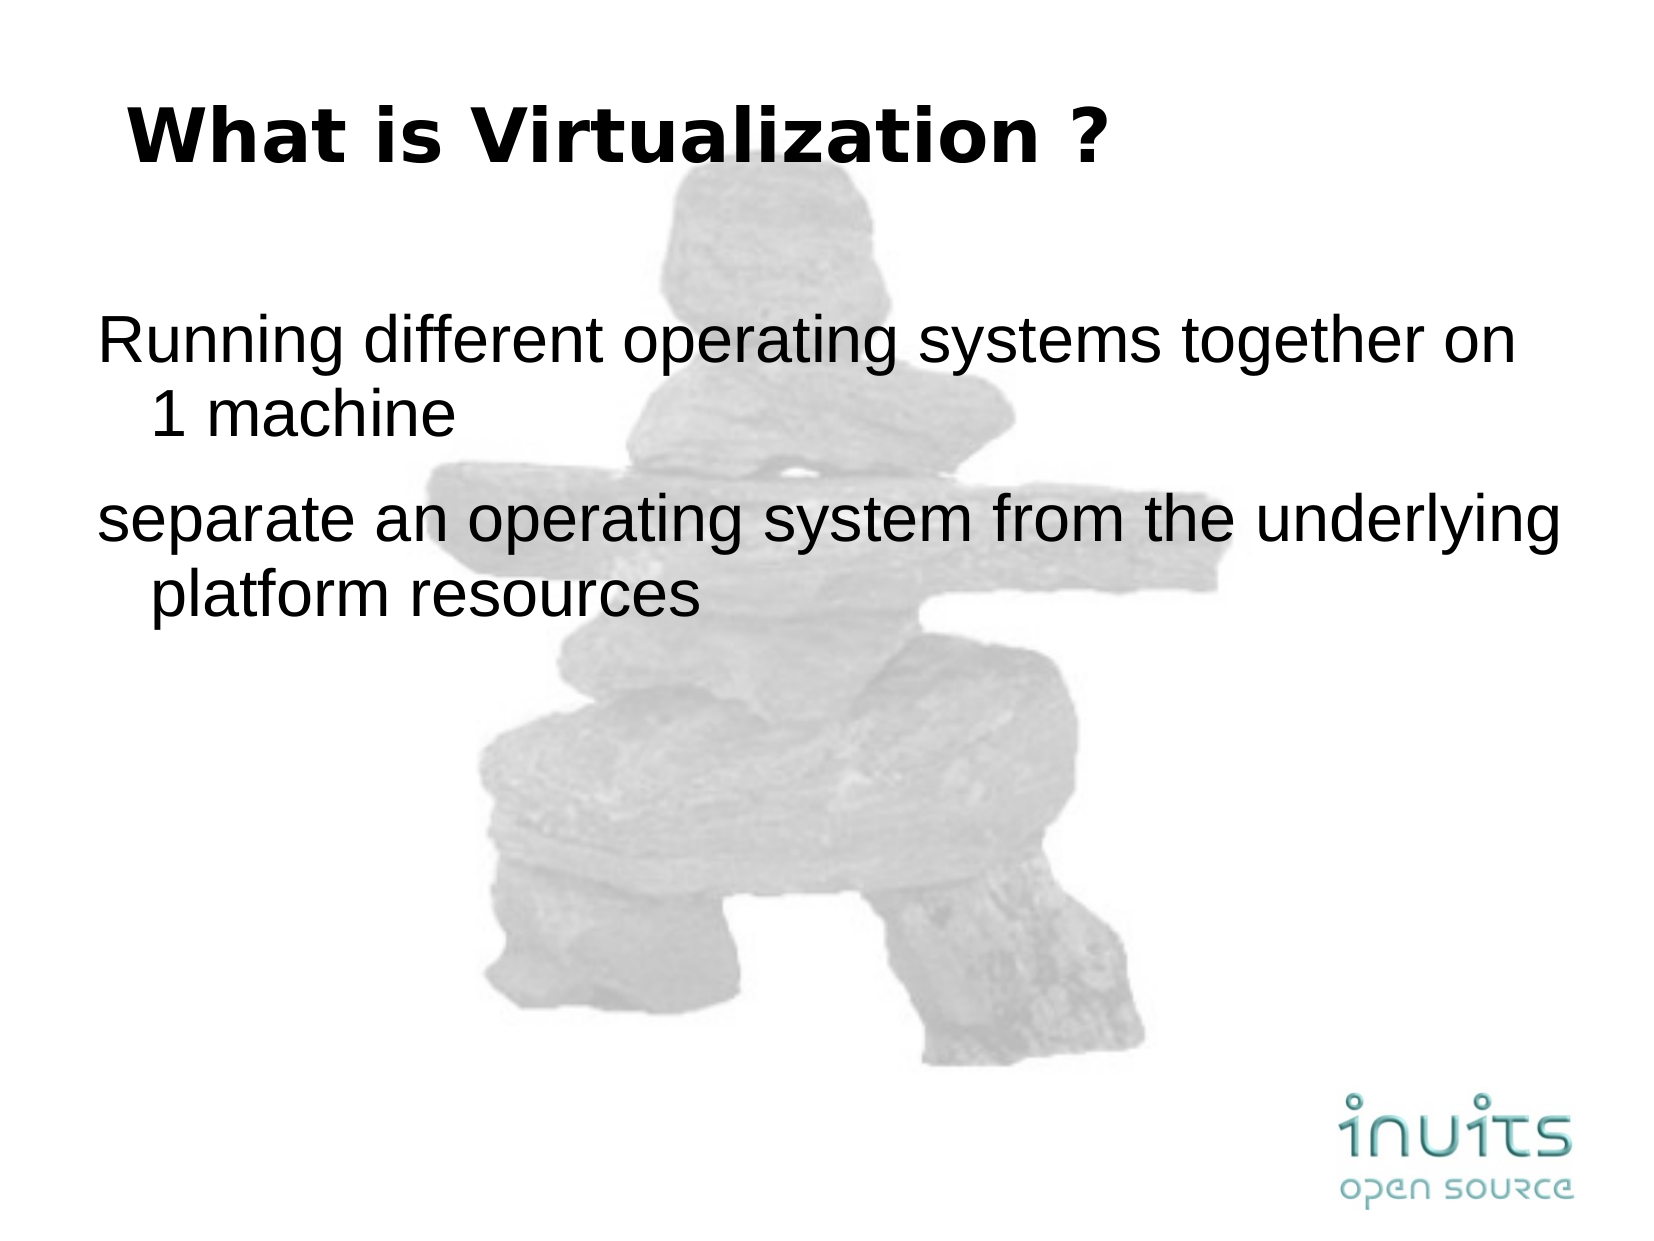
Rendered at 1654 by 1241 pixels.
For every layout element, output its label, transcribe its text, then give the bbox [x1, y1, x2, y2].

picture [1337, 1087, 1576, 1210]
title What is Virtualization ? [110, 85, 1291, 207]
list Running different operating systems together on 1 machine separate an operating system from the underlying platform resources [79, 301, 1568, 1121]
picture [337, 112, 1298, 301]
